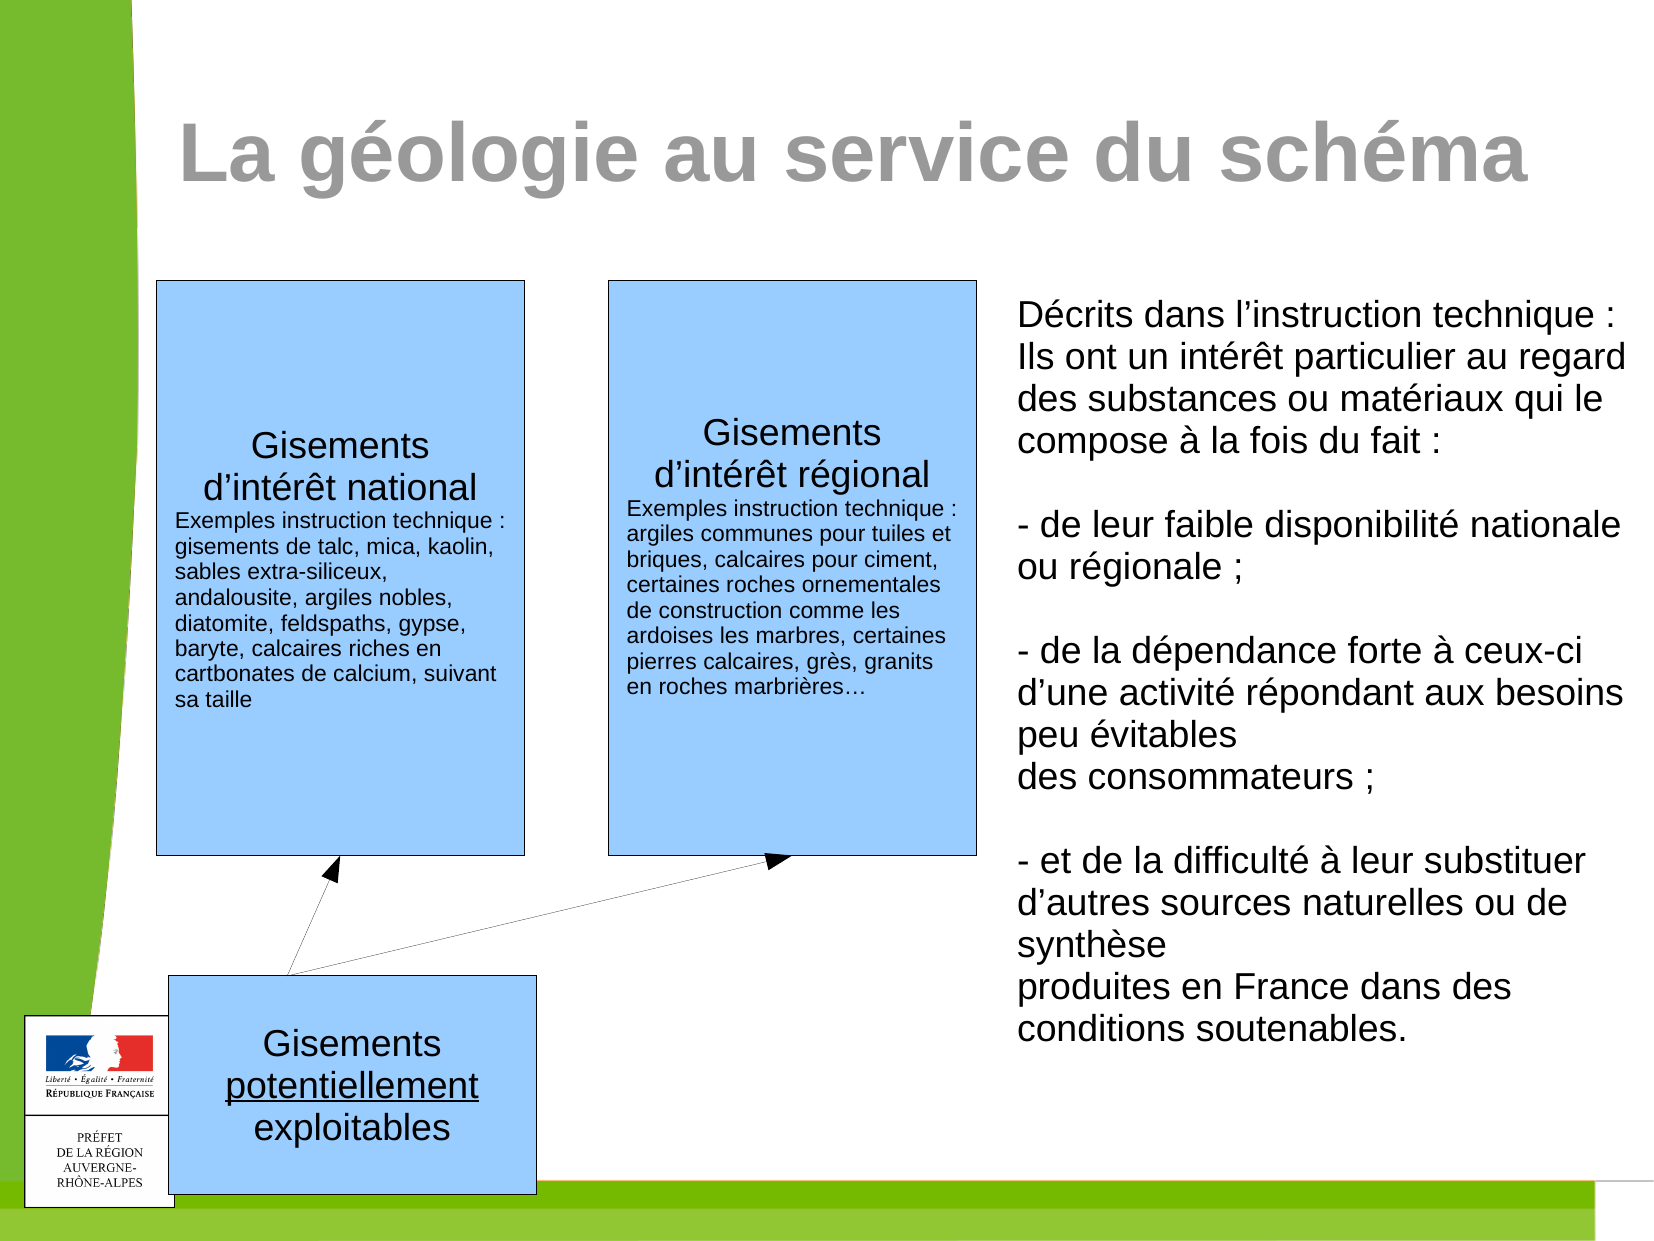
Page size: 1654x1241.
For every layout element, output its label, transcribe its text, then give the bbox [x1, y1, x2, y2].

text_box Gisements d’intérêt national Exemples instruction technique : gisements de talc, mica, kaolin, sables extra-siliceux, andalousite, argiles nobles, diatomite, feldspaths, gypse, baryte, calcaires riches en cartbonates de calcium, suivant sa taille [156, 280, 525, 856]
text_box Gisements potentiellement exploitables [168, 975, 537, 1195]
text_box Gisements d’intérêt régional Exemples instruction technique : argiles communes pour tuiles et briques, calcaires pour ciment, certaines roches ornementales de construction comme les ardoises les marbres, certaines pierres calcaires, grès, granits en roches marbrières… [608, 280, 977, 856]
text_box Décrits dans l’instruction technique : Ils ont un intérêt particulier au regard des substances ou matériaux qui le compose à la fois du fait : - de leur faible disponibilité nationale ou régionale ; - de la dépendance forte à ceux-ci d’une activité répondant aux besoins peu évitables des consommateurs ; - et de la difficulté à leur substituer d’autres sources naturelles ou de synthèse produites en France dans des conditions soutenables. [1002, 285, 1654, 1100]
picture [0, 0, 1654, 1241]
title La géologie au service du schéma [136, 56, 1571, 250]
